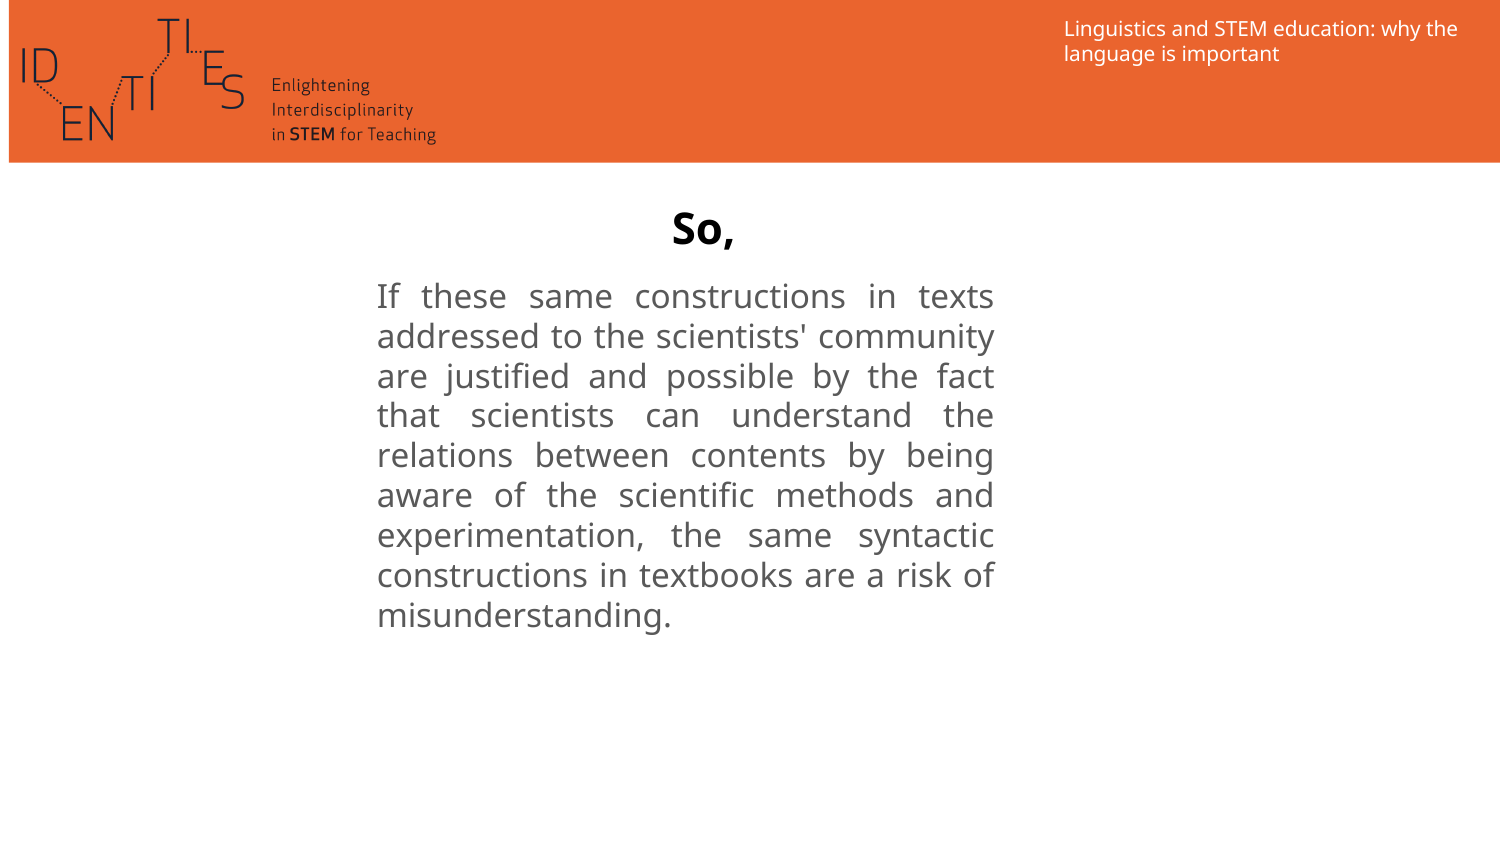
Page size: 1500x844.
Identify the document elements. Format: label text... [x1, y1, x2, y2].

list So, [372, 181, 1035, 261]
list If these same constructions in texts addressed to the scientists' community are justified and possible by the fact that scientists can understand the relations between contents by being aware of the scientific methods and experimentation, the same syntactic constructions in textbooks are a risk of misunderstanding. [361, 267, 1025, 754]
text_box Linguistics and STEM education: why the language is important [1048, 7, 1500, 155]
text_box [8, 0, 1500, 163]
picture [22, 15, 436, 148]
